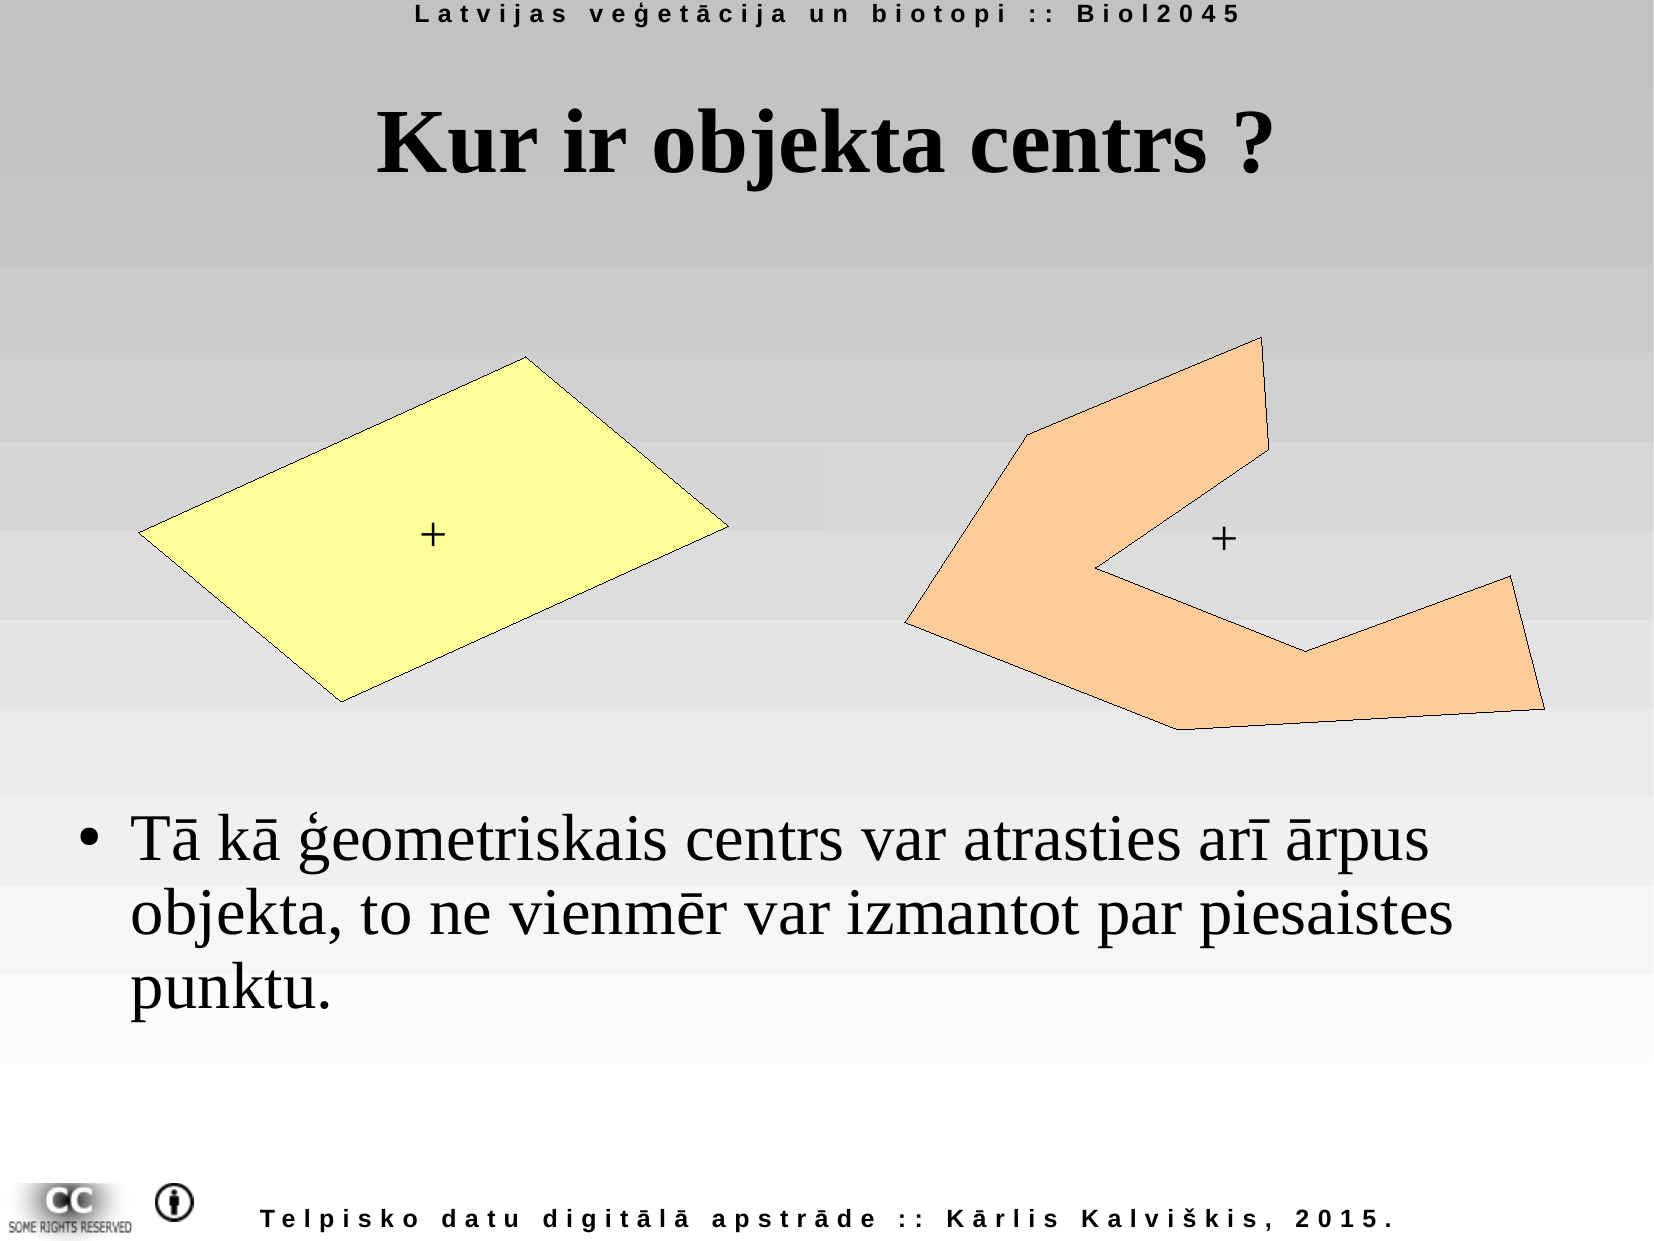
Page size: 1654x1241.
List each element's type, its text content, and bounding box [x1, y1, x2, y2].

title Kur ir objekta centrs ? [59, 37, 1596, 246]
text_box + [419, 506, 448, 606]
picture [0, 0, 1654, 1241]
text_box [904, 337, 1545, 730]
text_box + [1210, 511, 1239, 610]
list Tā kā ģeometriskais centrs var atrasties arī ārpus objekta, to ne vienmēr var izmantot par piesaistes punktu. [59, 800, 1596, 1052]
text_box [138, 356, 729, 702]
